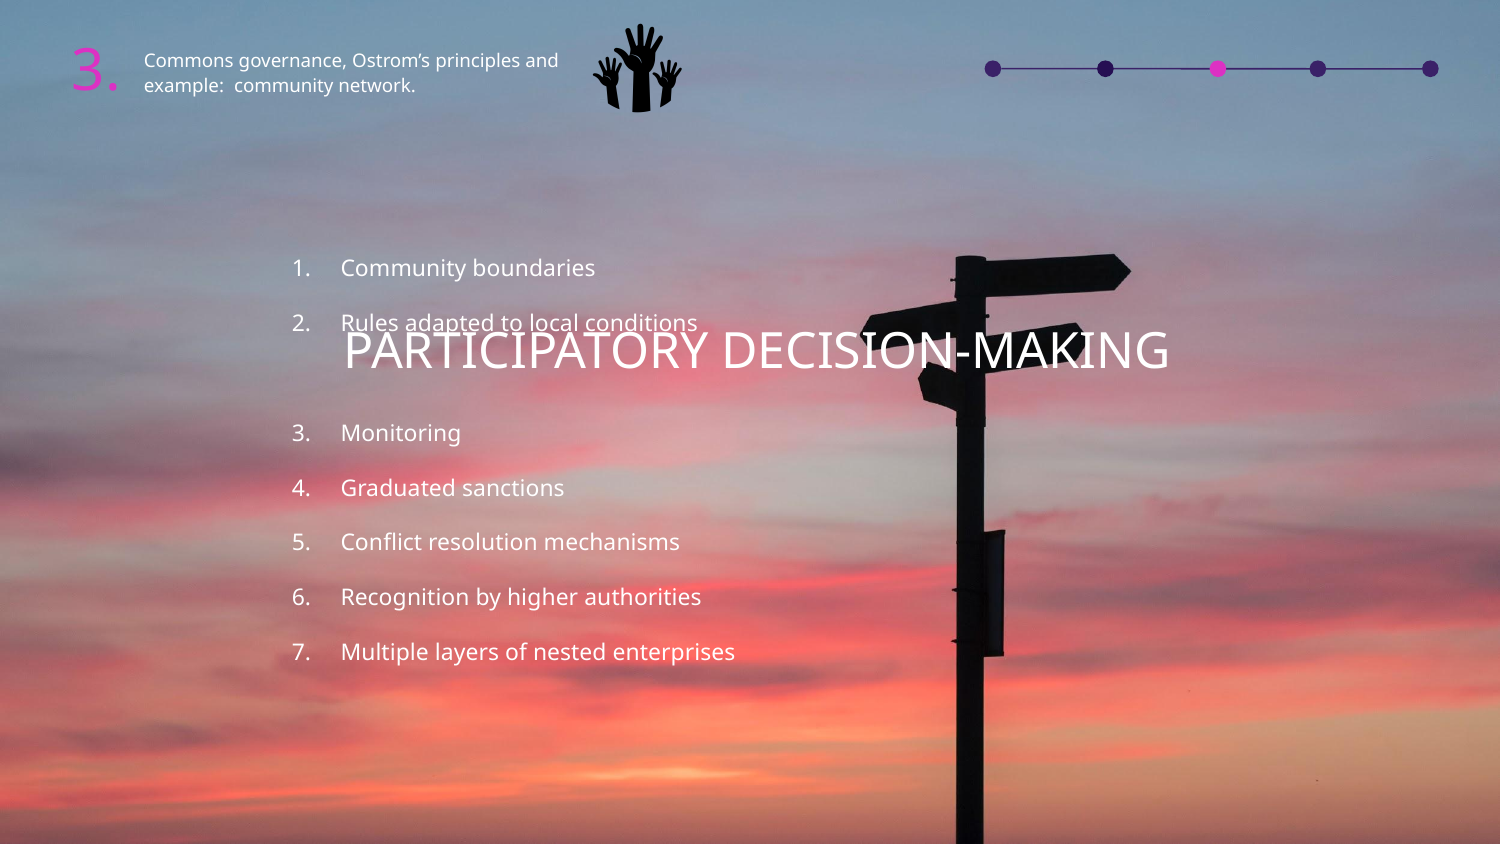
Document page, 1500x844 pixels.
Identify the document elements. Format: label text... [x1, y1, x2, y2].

text_box [1309, 60, 1327, 78]
picture [0, 0, 1500, 844]
text_box [1097, 60, 1114, 78]
text_box Community boundaries Rules adapted to local conditions Monitoring Graduated sanctions Conflict resolution mechanisms Recognition by higher authorities Multiple layers of nested enterprises [250, 210, 1150, 690]
title 3. [56, 16, 165, 123]
text_box [1422, 60, 1439, 78]
text_box [1209, 60, 1227, 78]
list Commons governance, Ostrom’s principles and example: community network. [129, 30, 571, 79]
title PARTICIPATORY DECISION-MAKING [328, 303, 1500, 421]
text_box [984, 60, 1002, 78]
